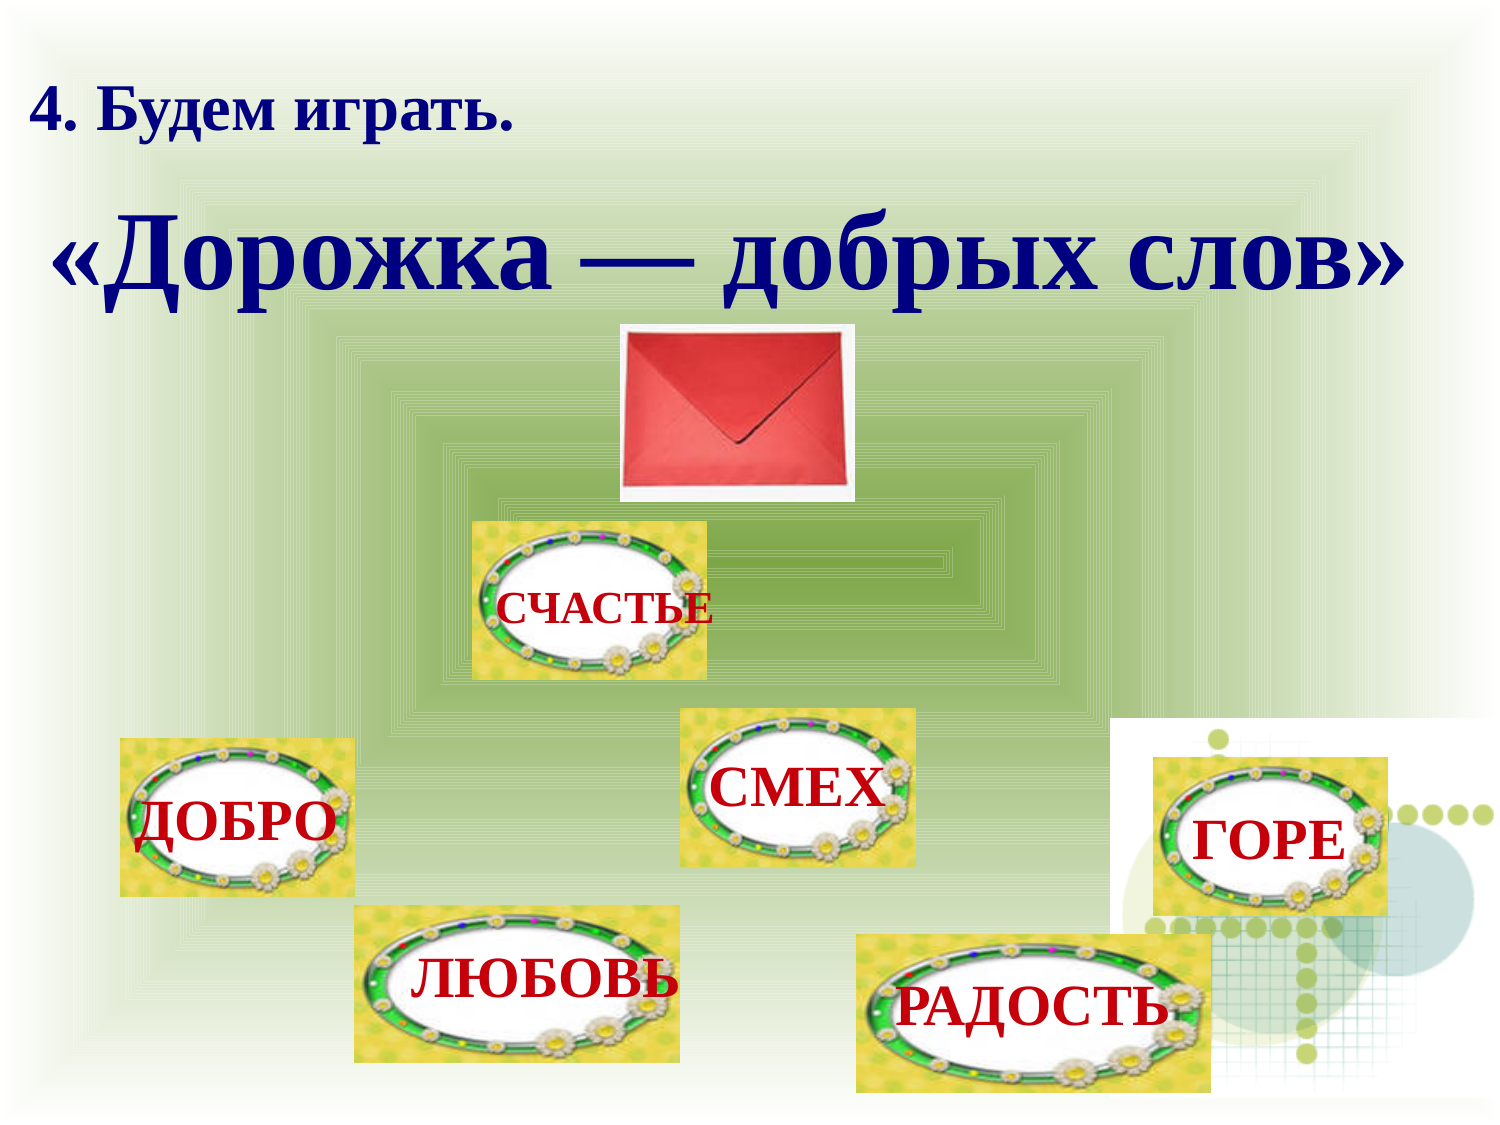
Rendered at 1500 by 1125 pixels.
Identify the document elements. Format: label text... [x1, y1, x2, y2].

picture [120, 738, 355, 780]
text_box ДОБРО [139, 840, 169, 852]
picture [856, 934, 1211, 1093]
picture [354, 905, 680, 938]
picture [472, 650, 620, 680]
text_box СМЕХ [620, 649, 975, 916]
text_box ДОБРО [144, 805, 159, 837]
text_box ГОРЕ [1151, 800, 1388, 871]
picture [1153, 871, 1388, 916]
text_box СЧАСТЬЕ [472, 560, 739, 650]
picture [354, 1010, 680, 1063]
text_box ДОБРО [118, 780, 355, 852]
picture [472, 521, 707, 560]
subtitle «Дорожка — добрых слов» [29, 0, 1428, 503]
picture [620, 324, 855, 502]
text_box ЛЮБОВЬ [265, 938, 827, 1010]
text_box РАДОСТЬ [885, 966, 1182, 1038]
picture [120, 852, 355, 897]
picture [1153, 757, 1388, 800]
